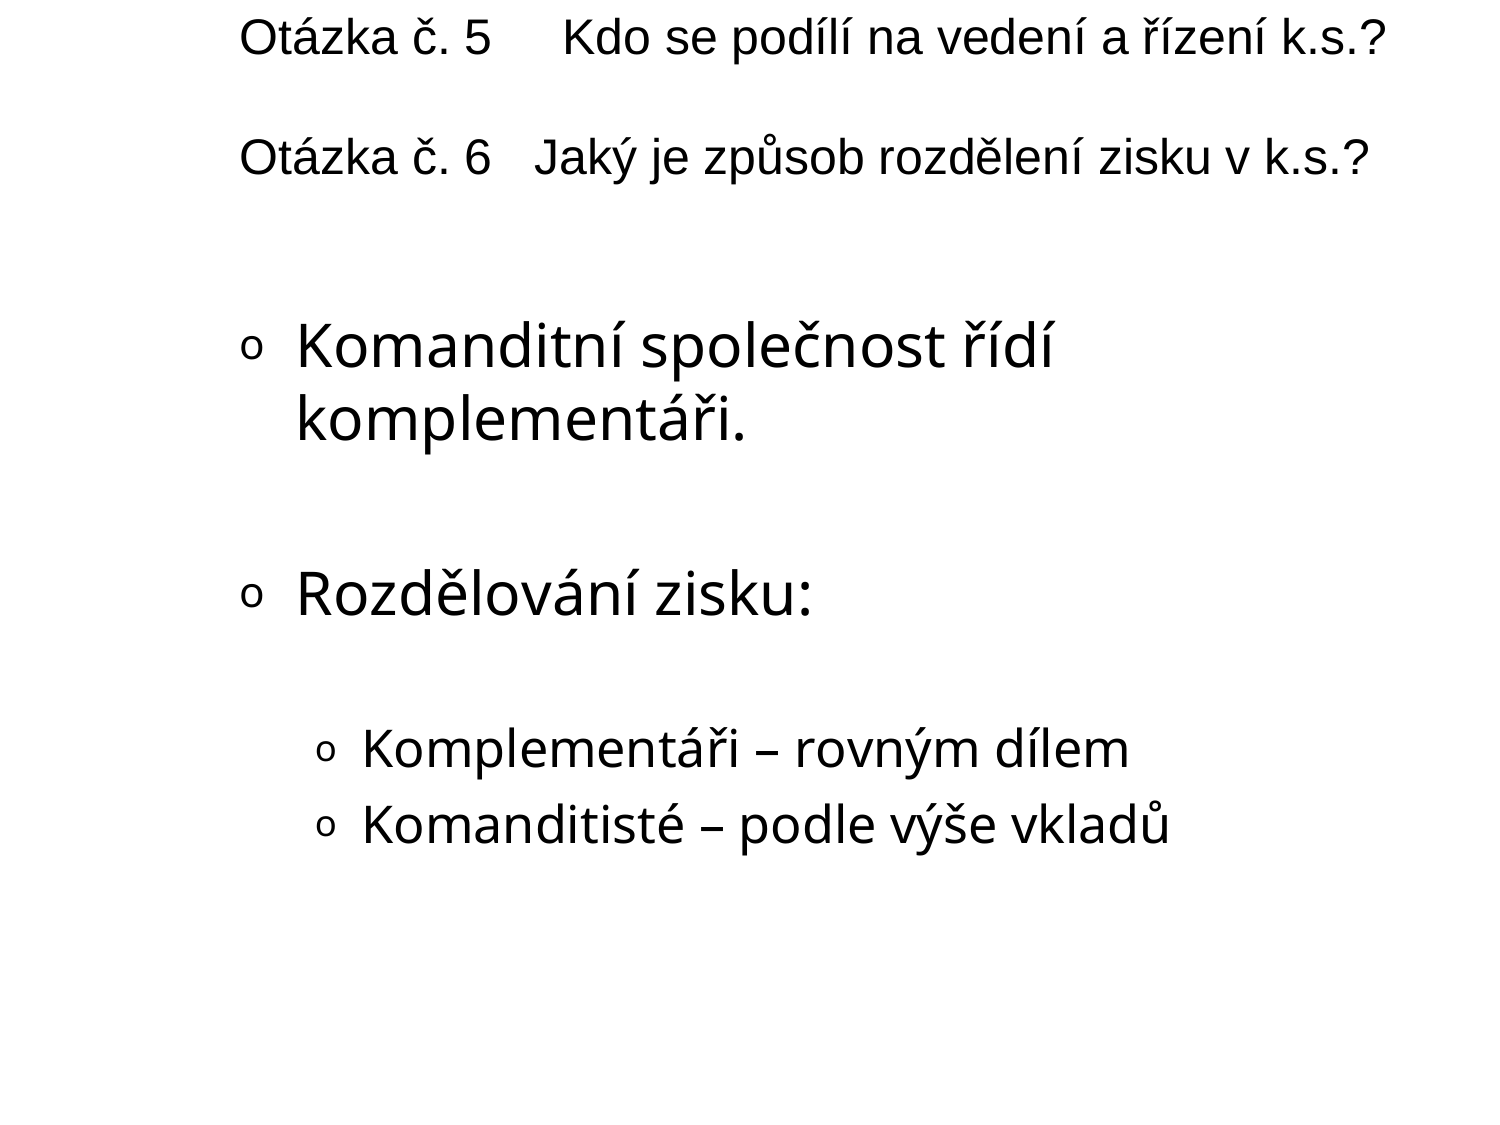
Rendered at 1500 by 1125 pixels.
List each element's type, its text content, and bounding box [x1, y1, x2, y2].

title Otázka č. 5 Kdo se podílí na vedení a řízení k.s.? Otázka č. 6 Jaký je způsob rozdělení zisku v k.s.? [224, 0, 1425, 237]
list Komanditní společnost řídí komplementáři. Rozdělování zisku: Komplementáři – rovným dílem Komanditisté – podle výše vkladů [224, 299, 1425, 975]
